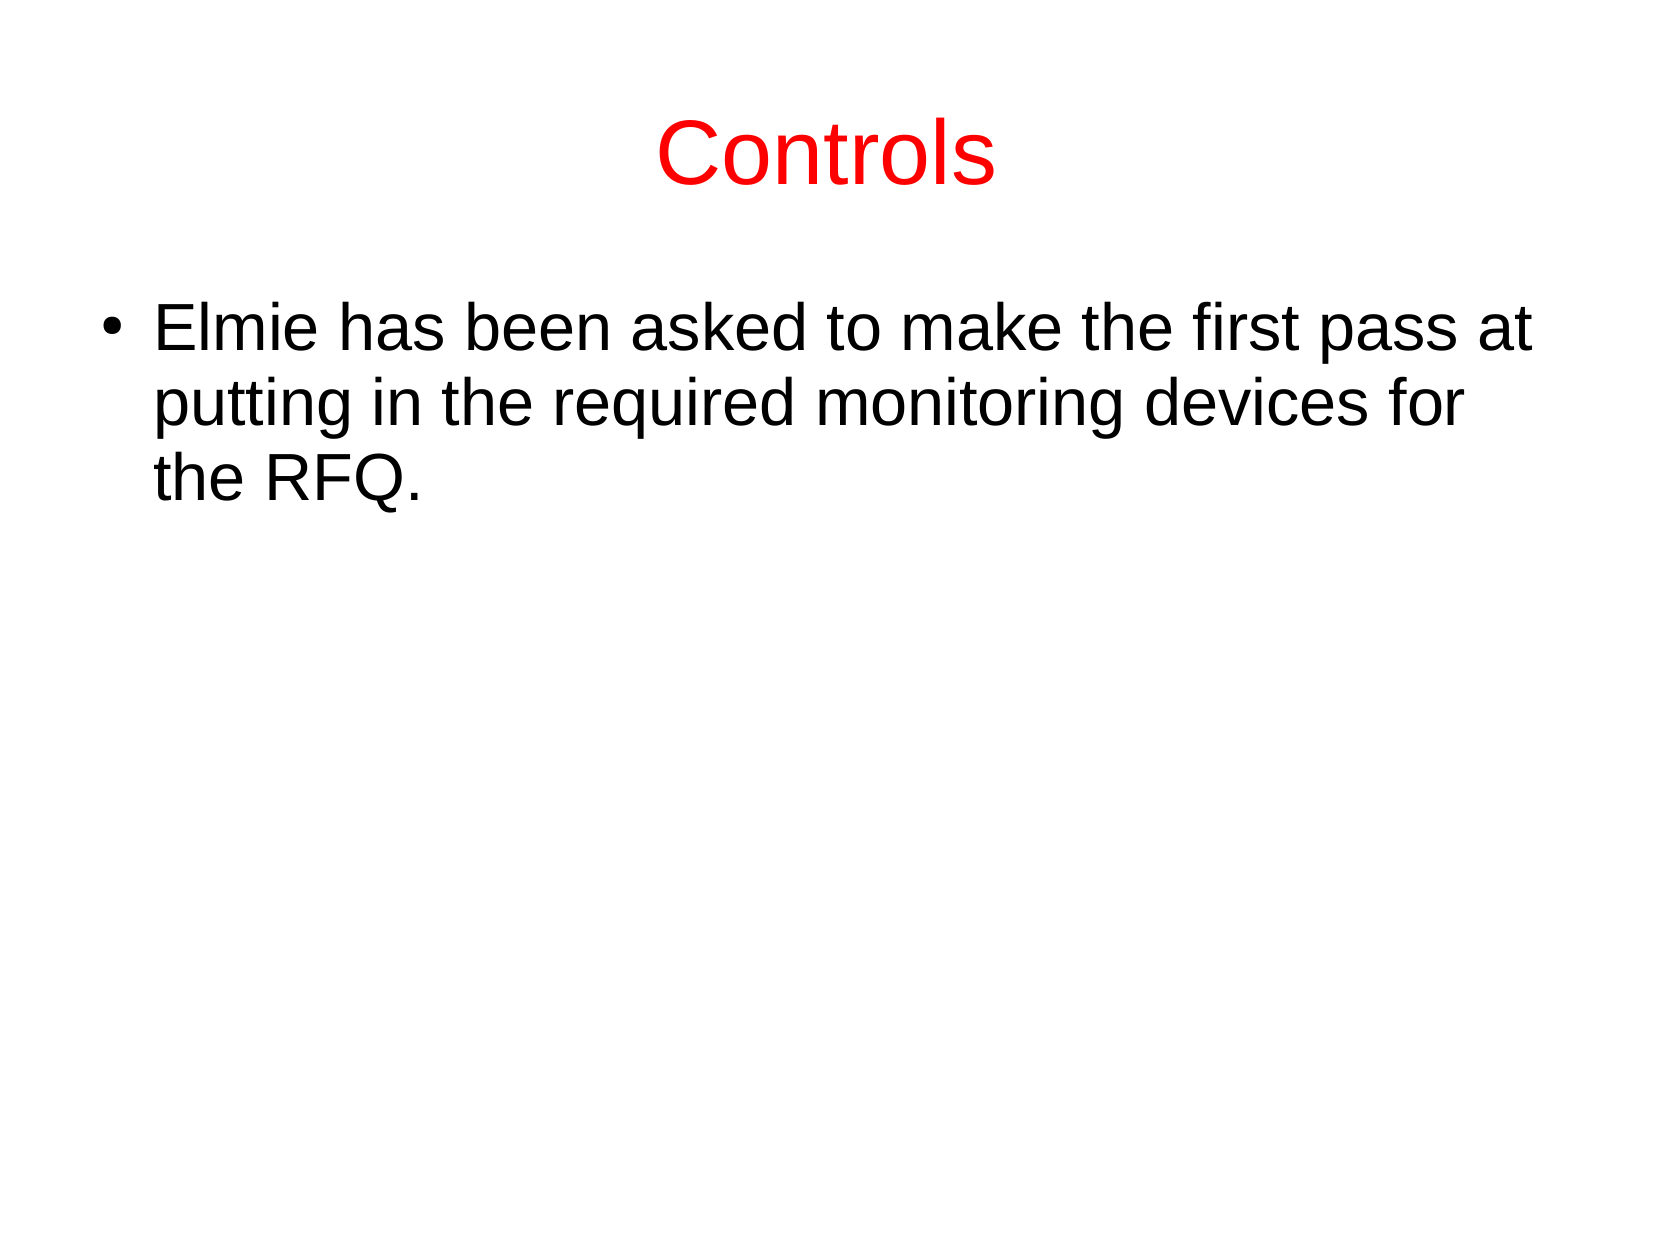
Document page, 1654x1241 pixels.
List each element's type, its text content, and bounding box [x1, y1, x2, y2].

title Controls [82, 56, 1571, 250]
list Elmie has been asked to make the first pass at putting in the required monitoring devices for the RFQ. [82, 290, 1571, 1094]
